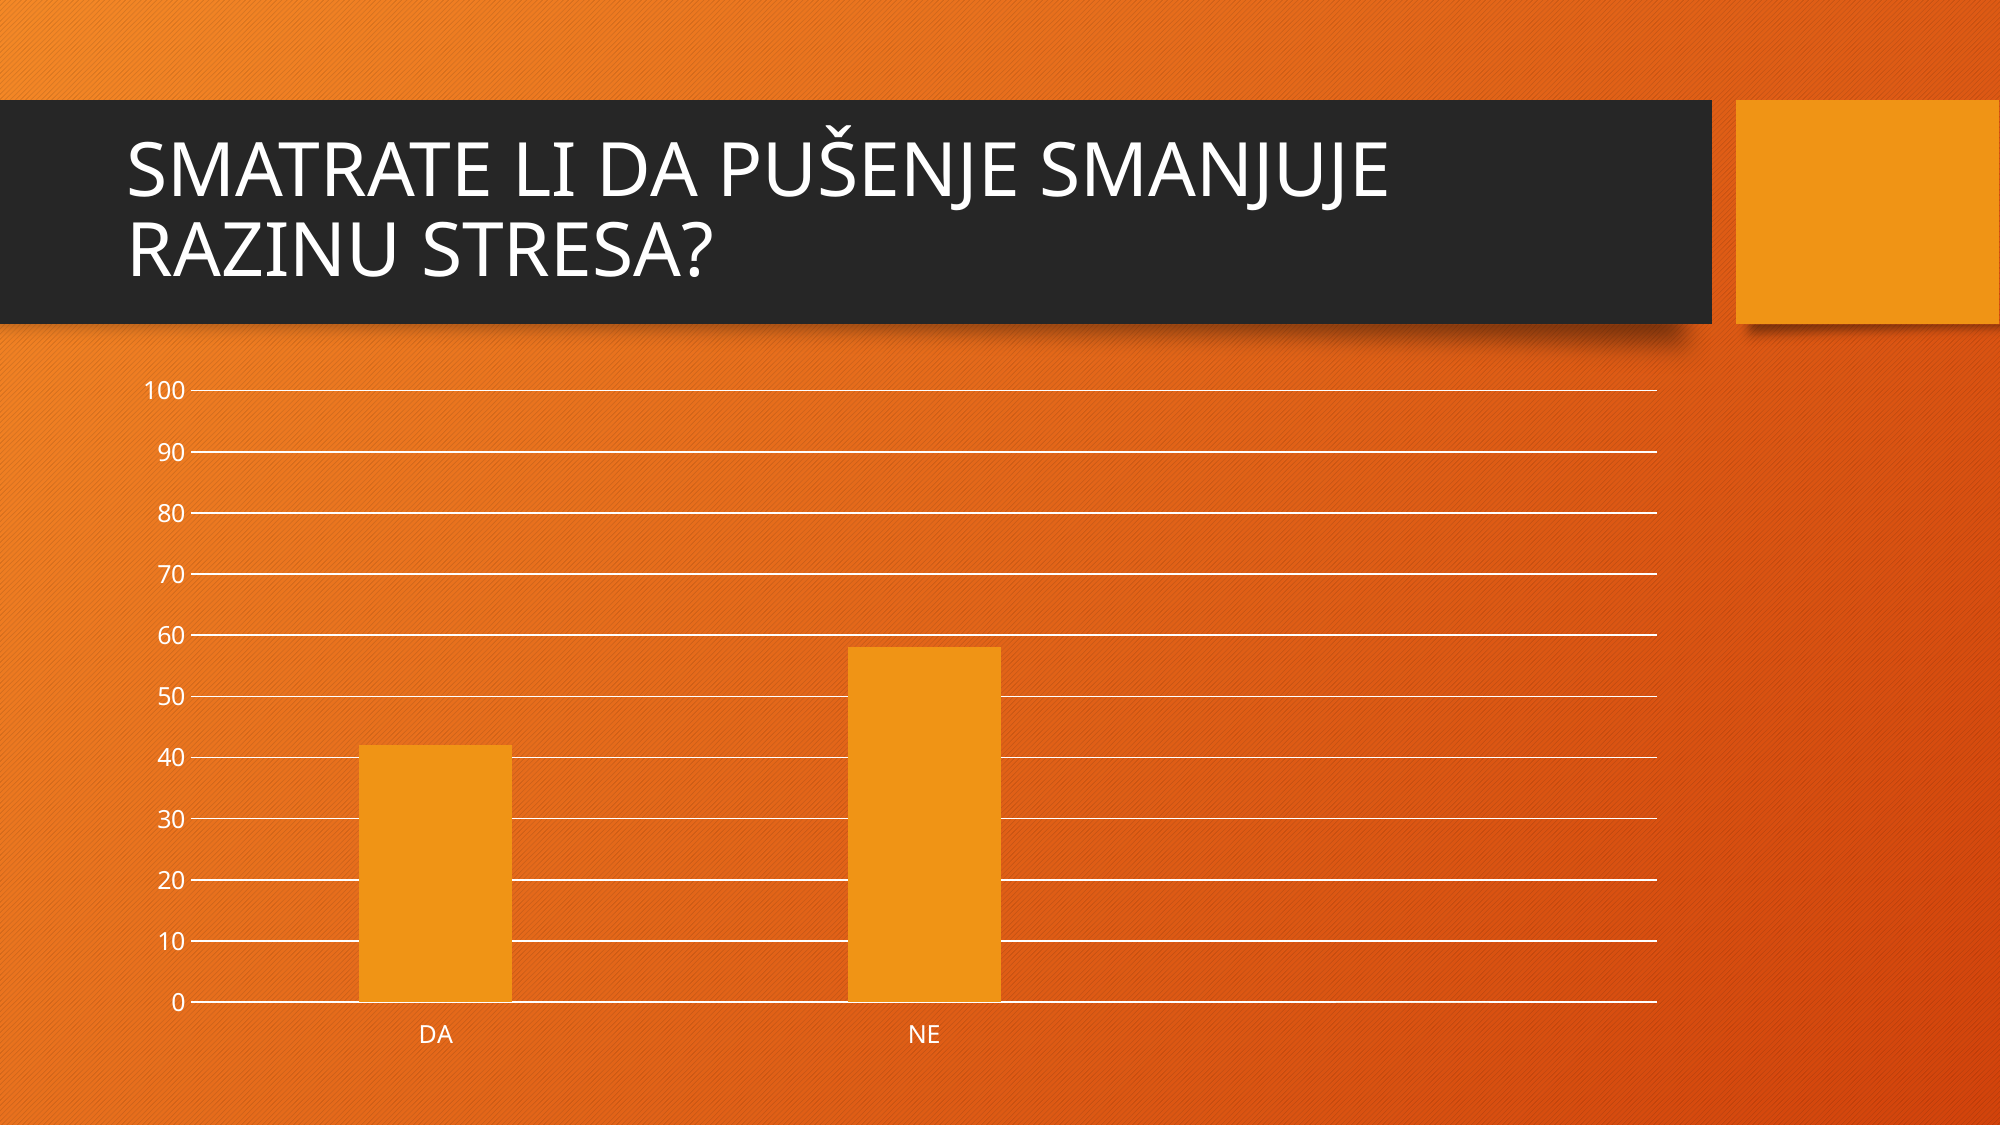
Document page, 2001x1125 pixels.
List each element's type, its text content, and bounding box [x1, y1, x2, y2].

chart [111, 359, 1689, 1066]
title SMATRATE LI DA PUŠENJE SMANJUJE RAZINU STRESA? [111, 123, 1689, 301]
